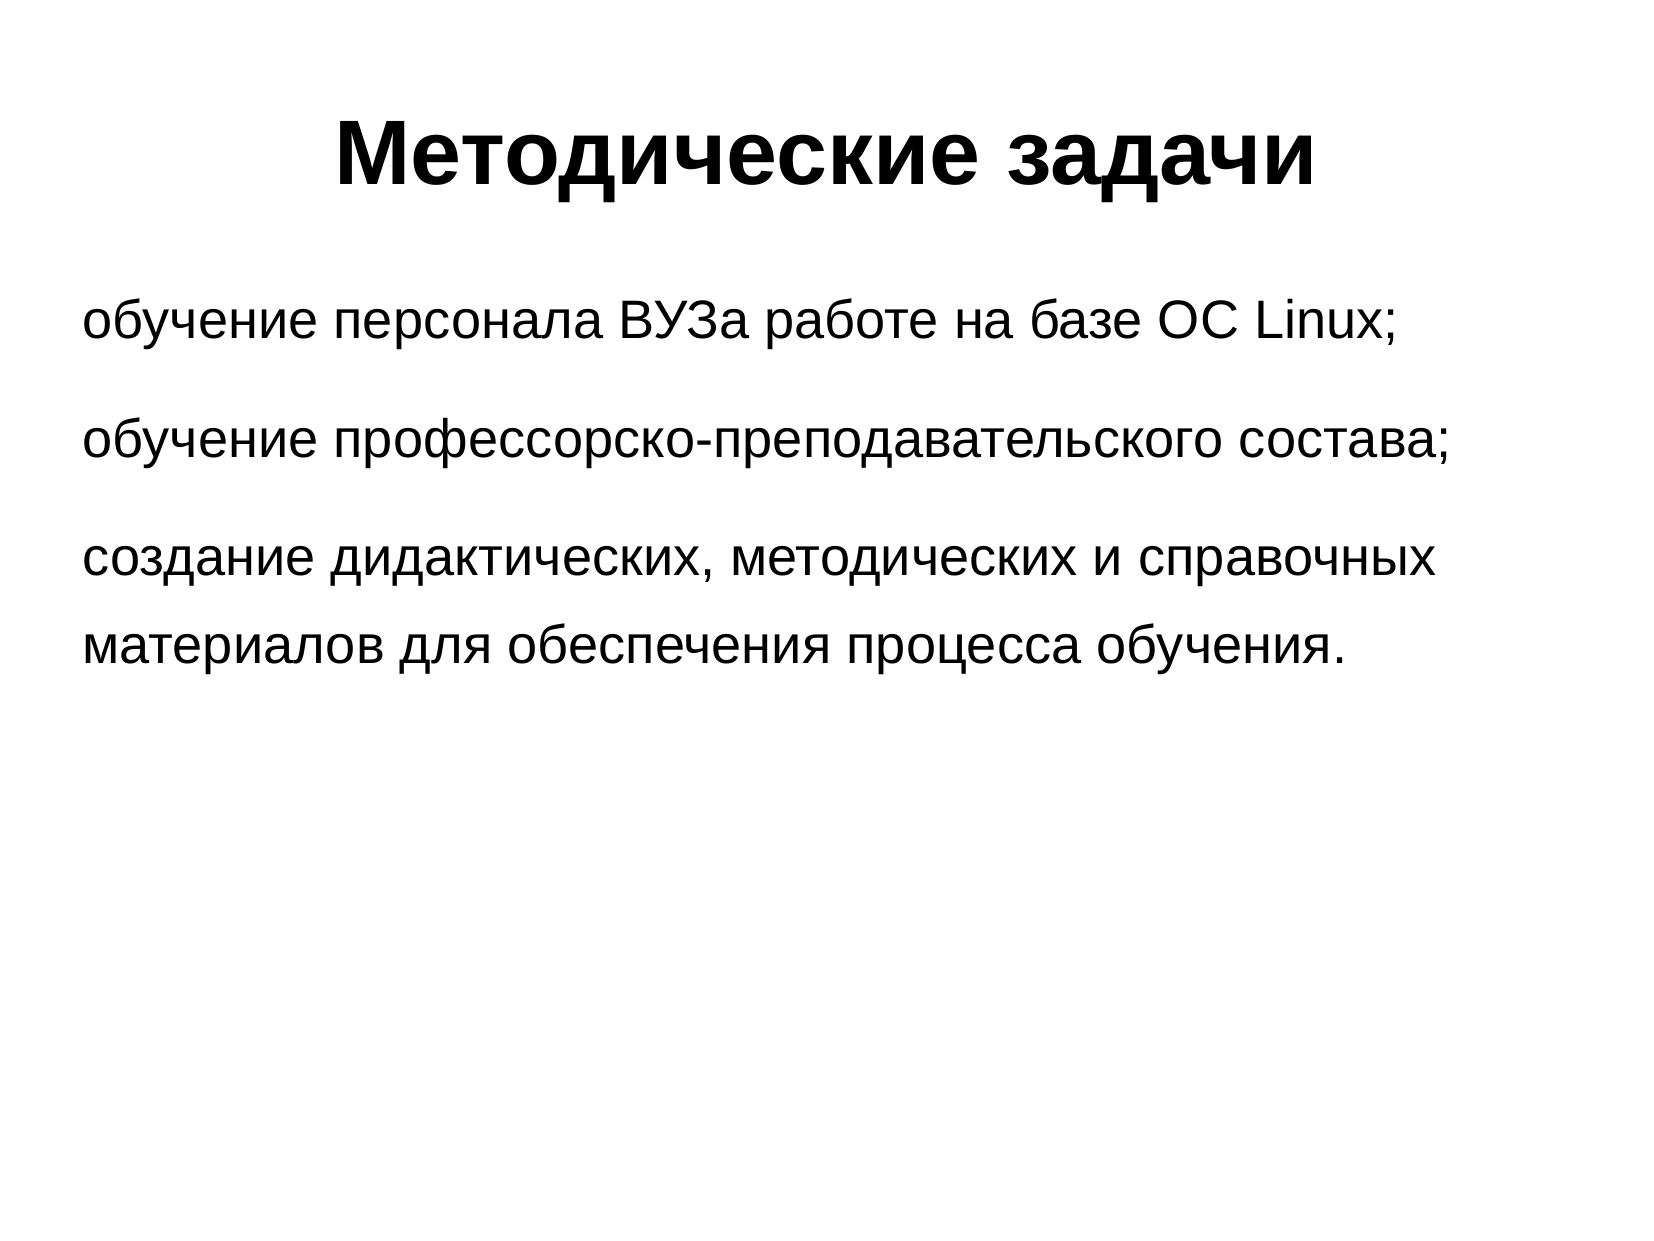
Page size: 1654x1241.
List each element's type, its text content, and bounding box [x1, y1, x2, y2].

list обучение персонала ВУЗа работе на базе ОС Linux; обучение профессорско-преподавательского состава; создание дидактических, методических и справочных материалов для обеспечения процесса обучения. [82, 290, 1571, 1094]
title Методические задачи [82, 56, 1571, 250]
